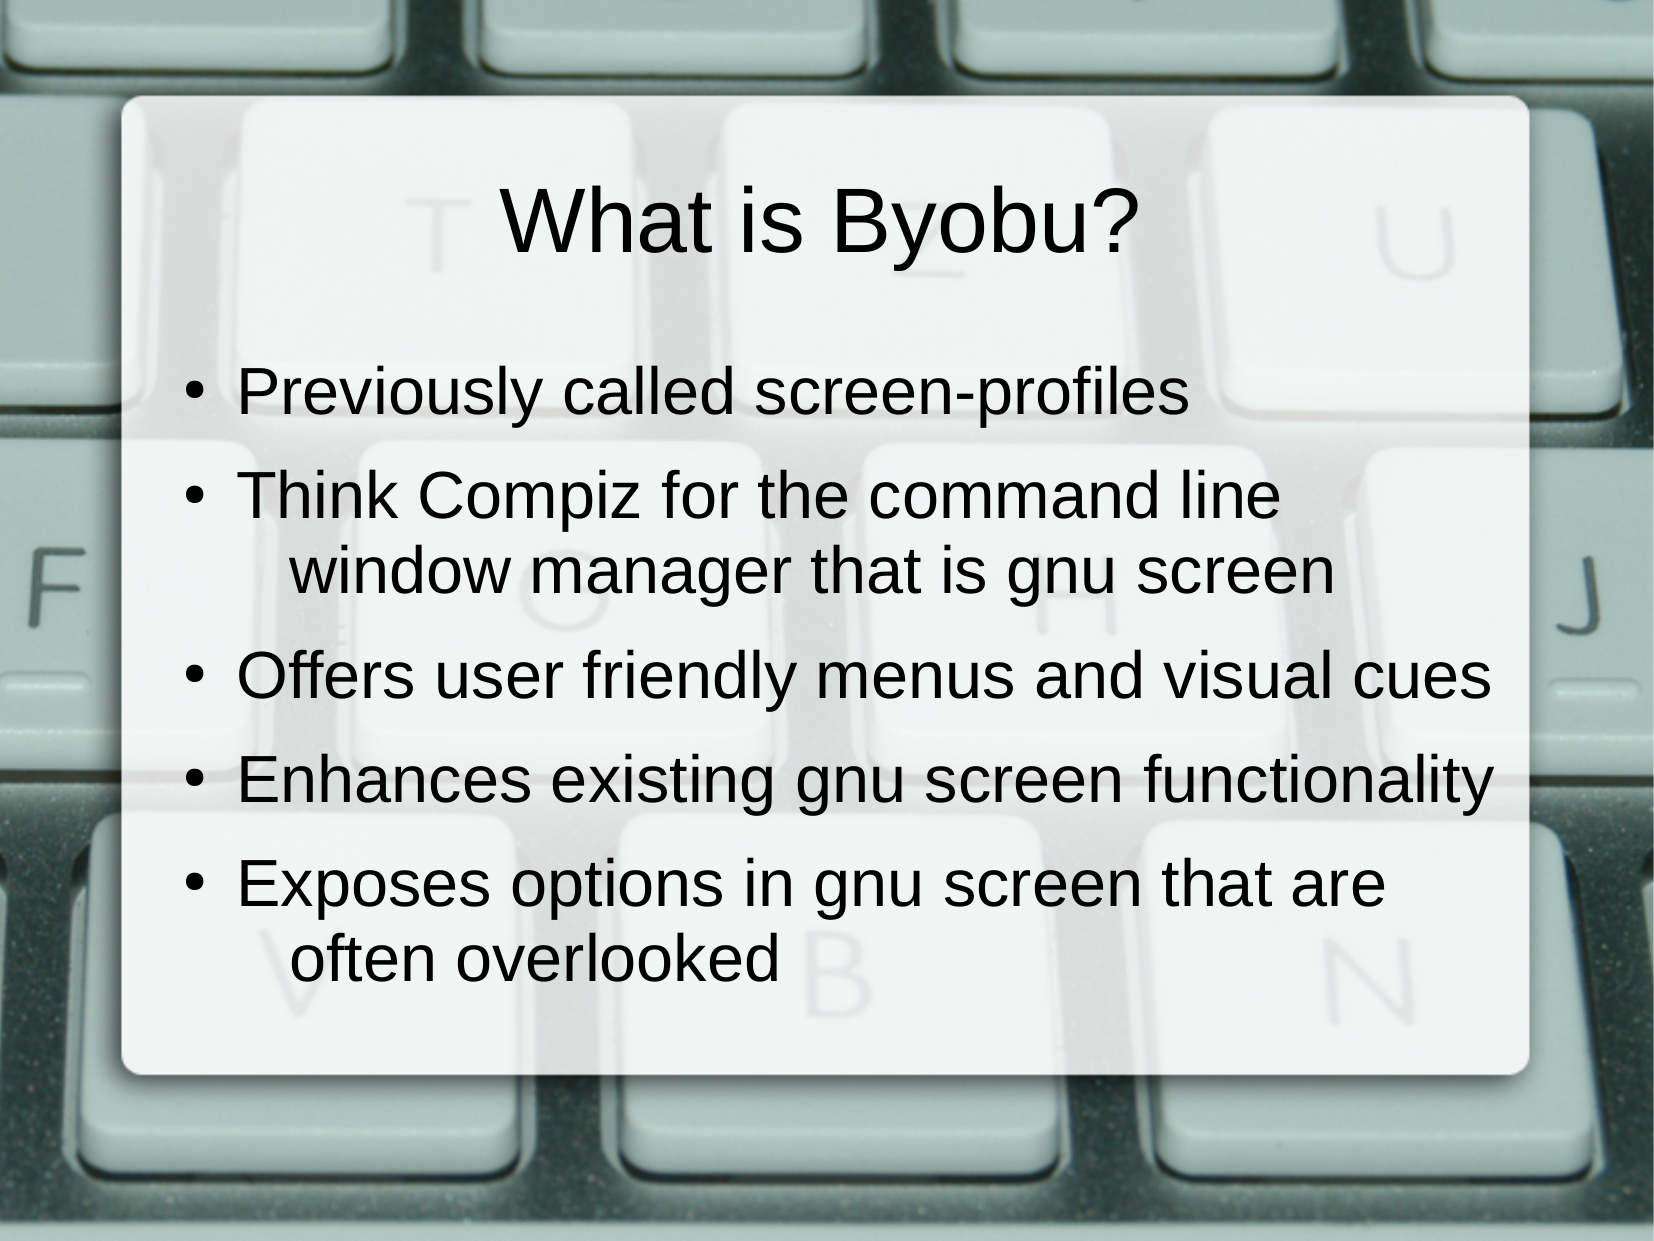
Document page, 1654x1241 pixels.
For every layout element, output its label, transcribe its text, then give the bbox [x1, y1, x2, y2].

list Previously called screen-profiles Think Compiz for the command line window manager that is gnu screen Offers user friendly menus and visual cues Enhances existing gnu screen functionality Exposes options in gnu screen that are often overlooked [147, 354, 1506, 1159]
picture [0, 0, 1654, 1241]
title What is Byobu? [135, 125, 1506, 318]
